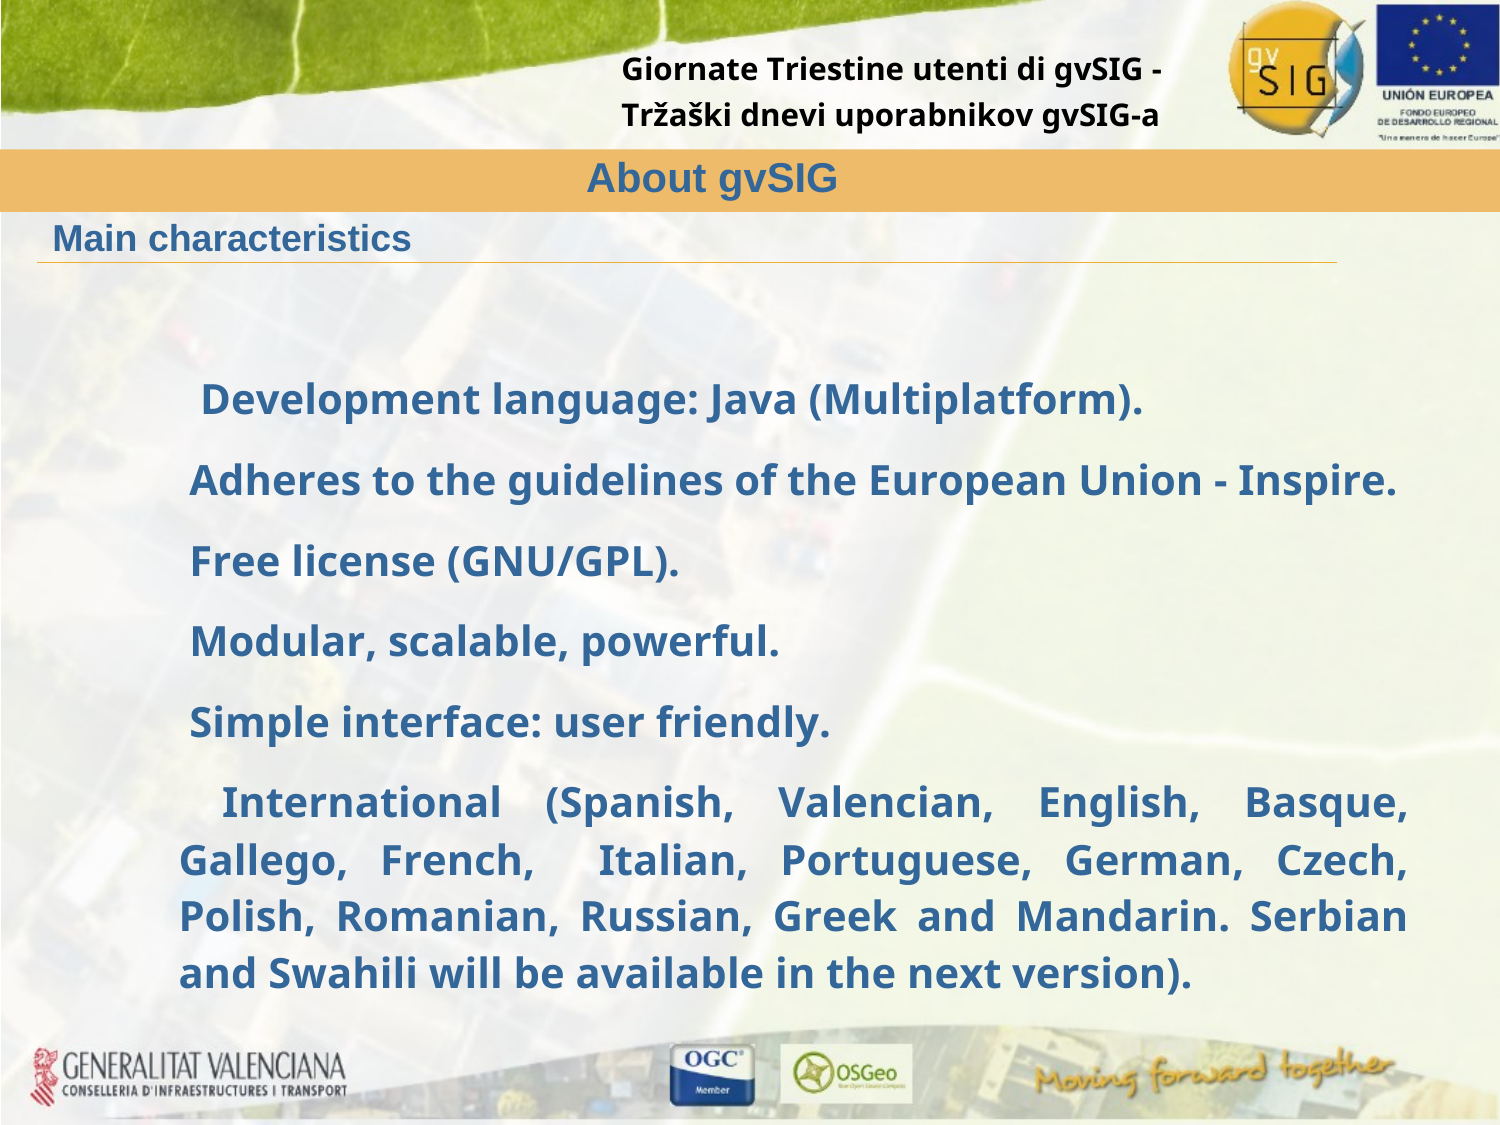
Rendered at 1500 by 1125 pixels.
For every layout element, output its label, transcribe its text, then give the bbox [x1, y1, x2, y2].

picture [1, 0, 1500, 149]
text_box Development language: Java (Multiplatform). Adheres to the guidelines of the European Union - Inspire. Free license (GNU/GPL). Modular, scalable, powerful. Simple interface: user friendly. International (Spanish, Valencian, English, Basque, Gallego, French, Italian, Portuguese, German, Czech, Polish, Romanian, Russian, Greek and Mandarin. Serbian and Swahili will be available in the next version). [88, 276, 1428, 1062]
picture [1, 212, 1500, 1125]
text_box Main characteristics [37, 219, 688, 276]
text_box About gvSIG [0, 149, 1426, 219]
